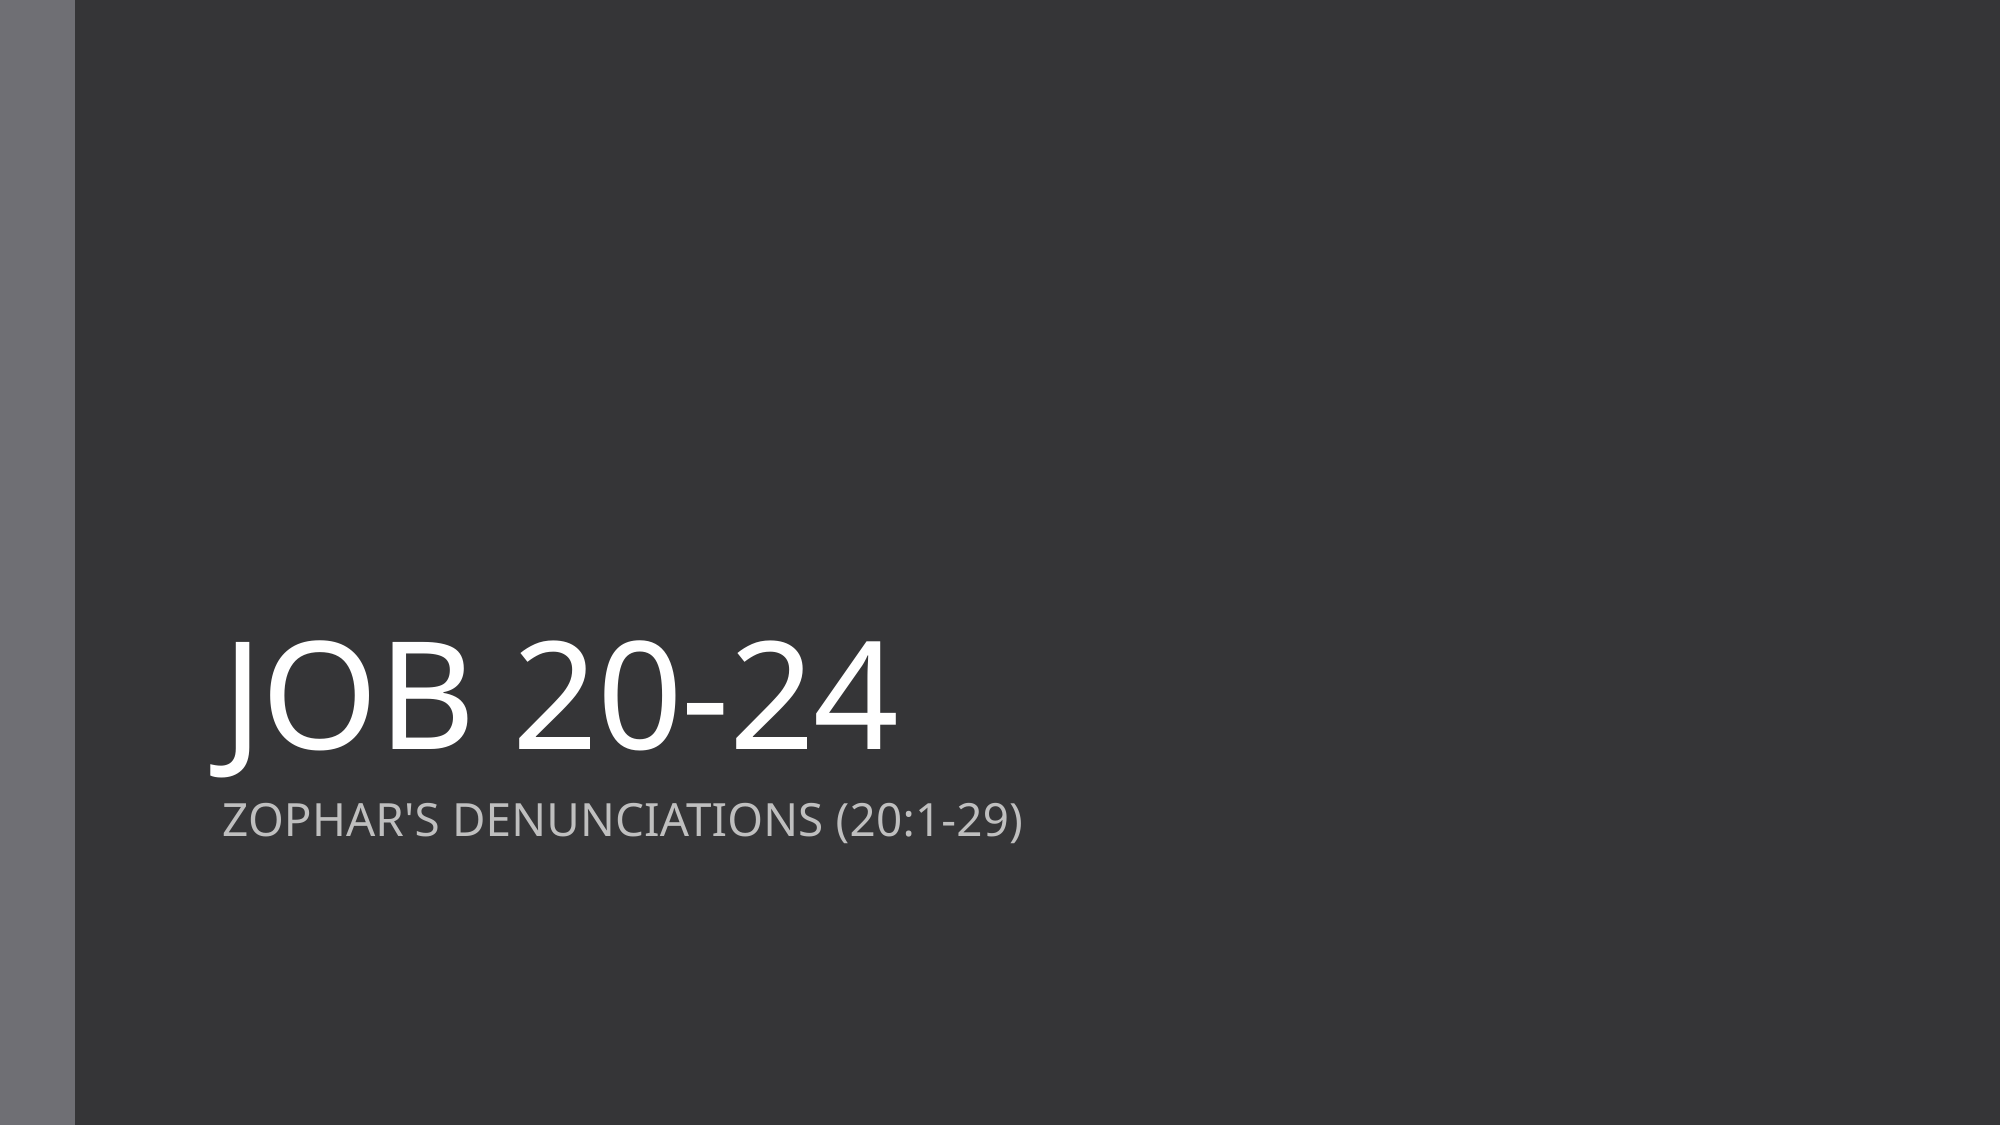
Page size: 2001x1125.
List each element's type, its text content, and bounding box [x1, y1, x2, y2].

subtitle ZOPHAR'S DENUNCIATIONS (20:1-29) [206, 787, 1752, 1066]
title JOB 20-24 [206, 124, 1752, 787]
